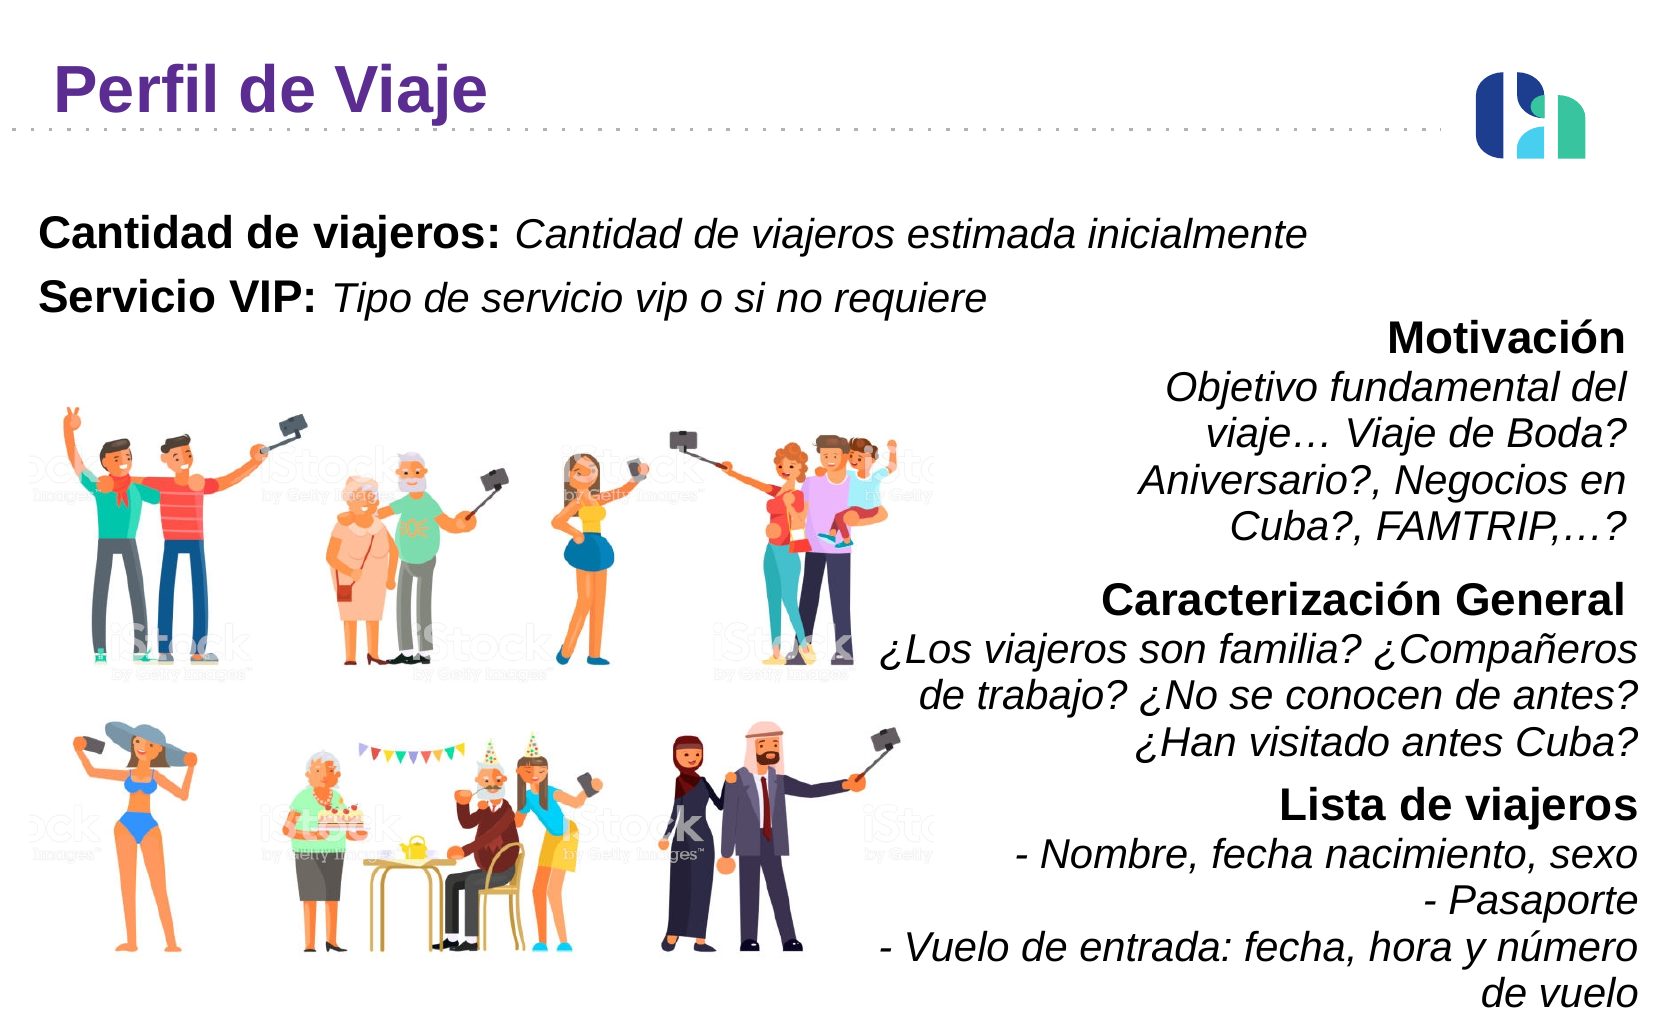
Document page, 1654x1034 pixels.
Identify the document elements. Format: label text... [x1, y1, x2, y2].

text_box Cantidad de viajeros: Cantidad de viajeros estimada inicialmente Servicio VIP: Tipo de servicio vip o si no requiere [23, 199, 1501, 330]
text_box Perfil de Viaje [38, 45, 1512, 135]
picture [29, 377, 934, 981]
text_box Motivación Objetivo fundamental del viaje… Viaje de Boda? Aniversario?, Negocios en Cuba?, FAMTRIP,…? [1027, 258, 1642, 609]
picture [1475, 72, 1586, 159]
text_box Caracterización General ¿Los viajeros son familia? ¿Compañeros de trabajo? ¿No se conocen de antes? ¿Han visitado antes Cuba? Lista de viajeros - Nombre, fecha nacimiento, sexo - Pasaporte - Vuelo de entrada: fecha, hora y número de vuelo [850, 566, 1654, 1024]
